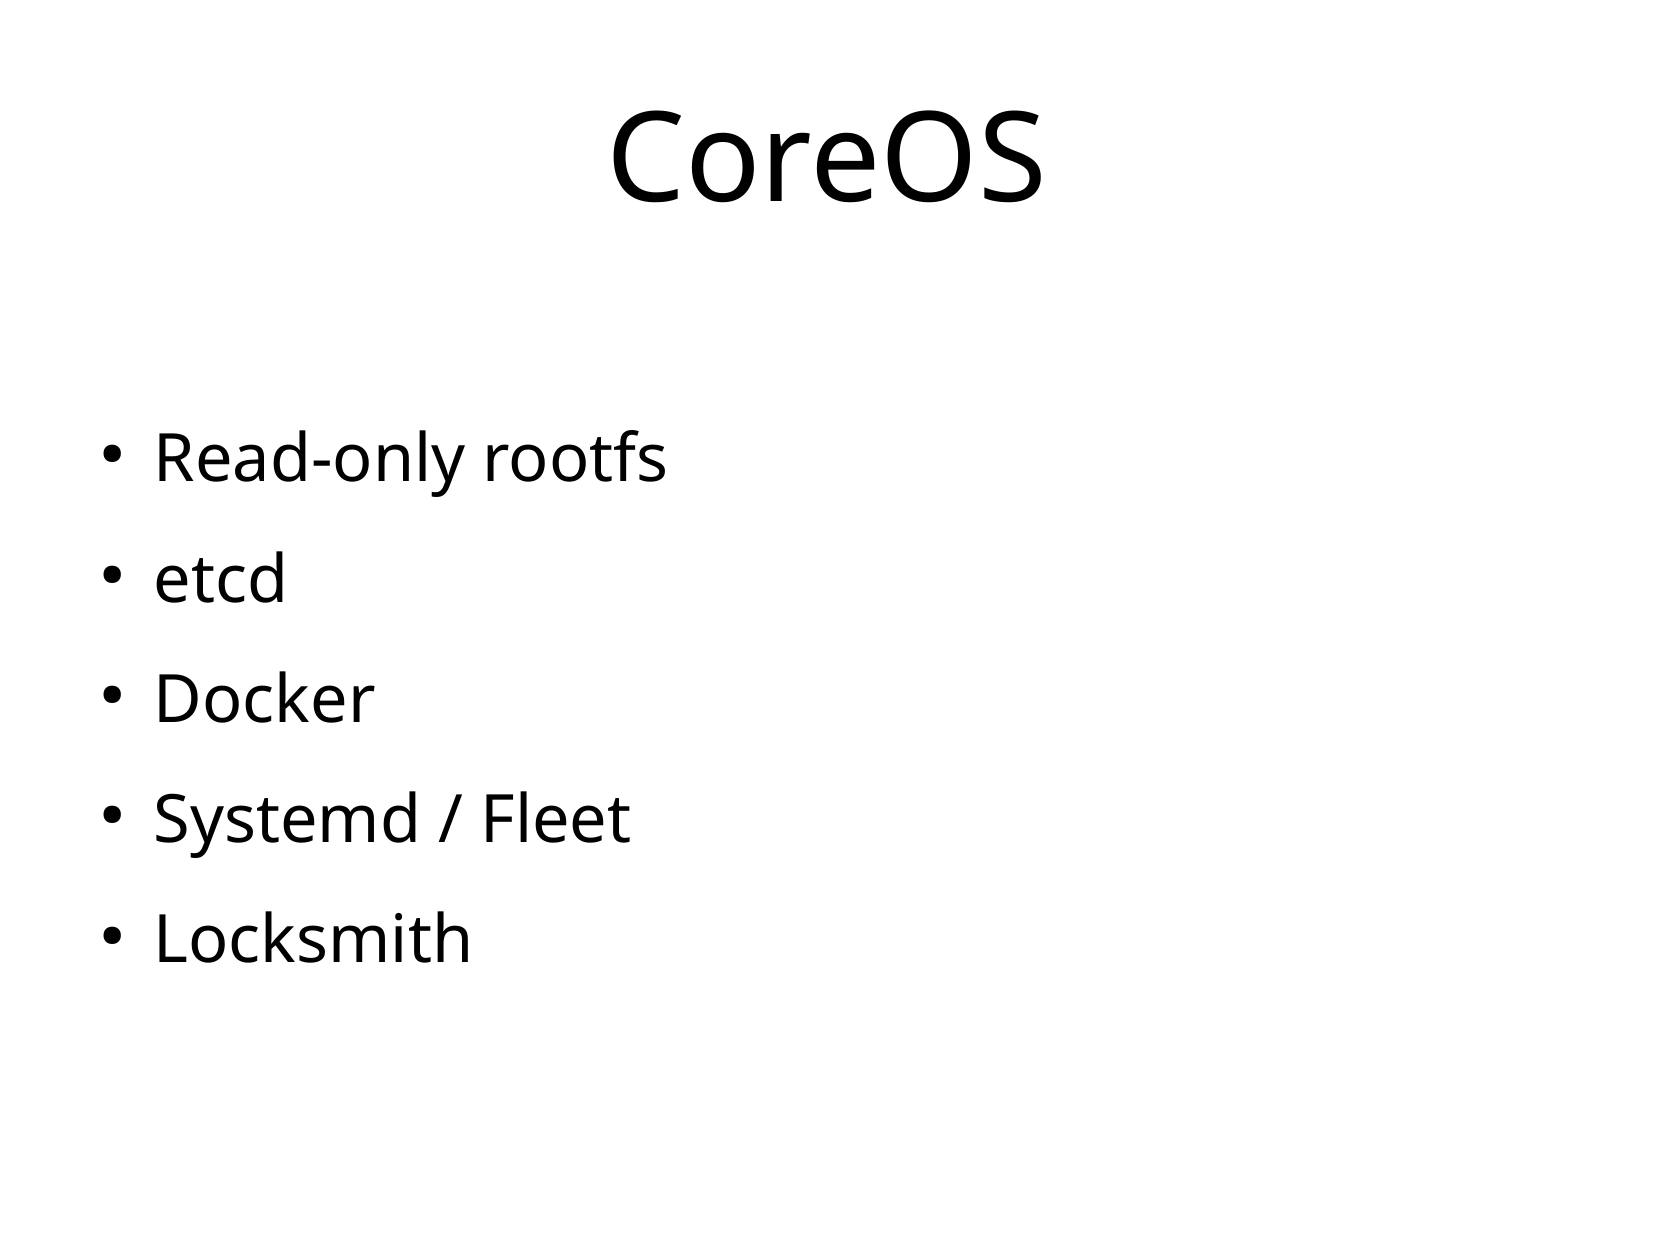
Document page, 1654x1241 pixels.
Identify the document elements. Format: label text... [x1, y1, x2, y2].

list Read-only rootfs etcd Docker Systemd / Fleet Locksmith [82, 290, 1571, 1010]
title CoreOS [82, 49, 1571, 257]
